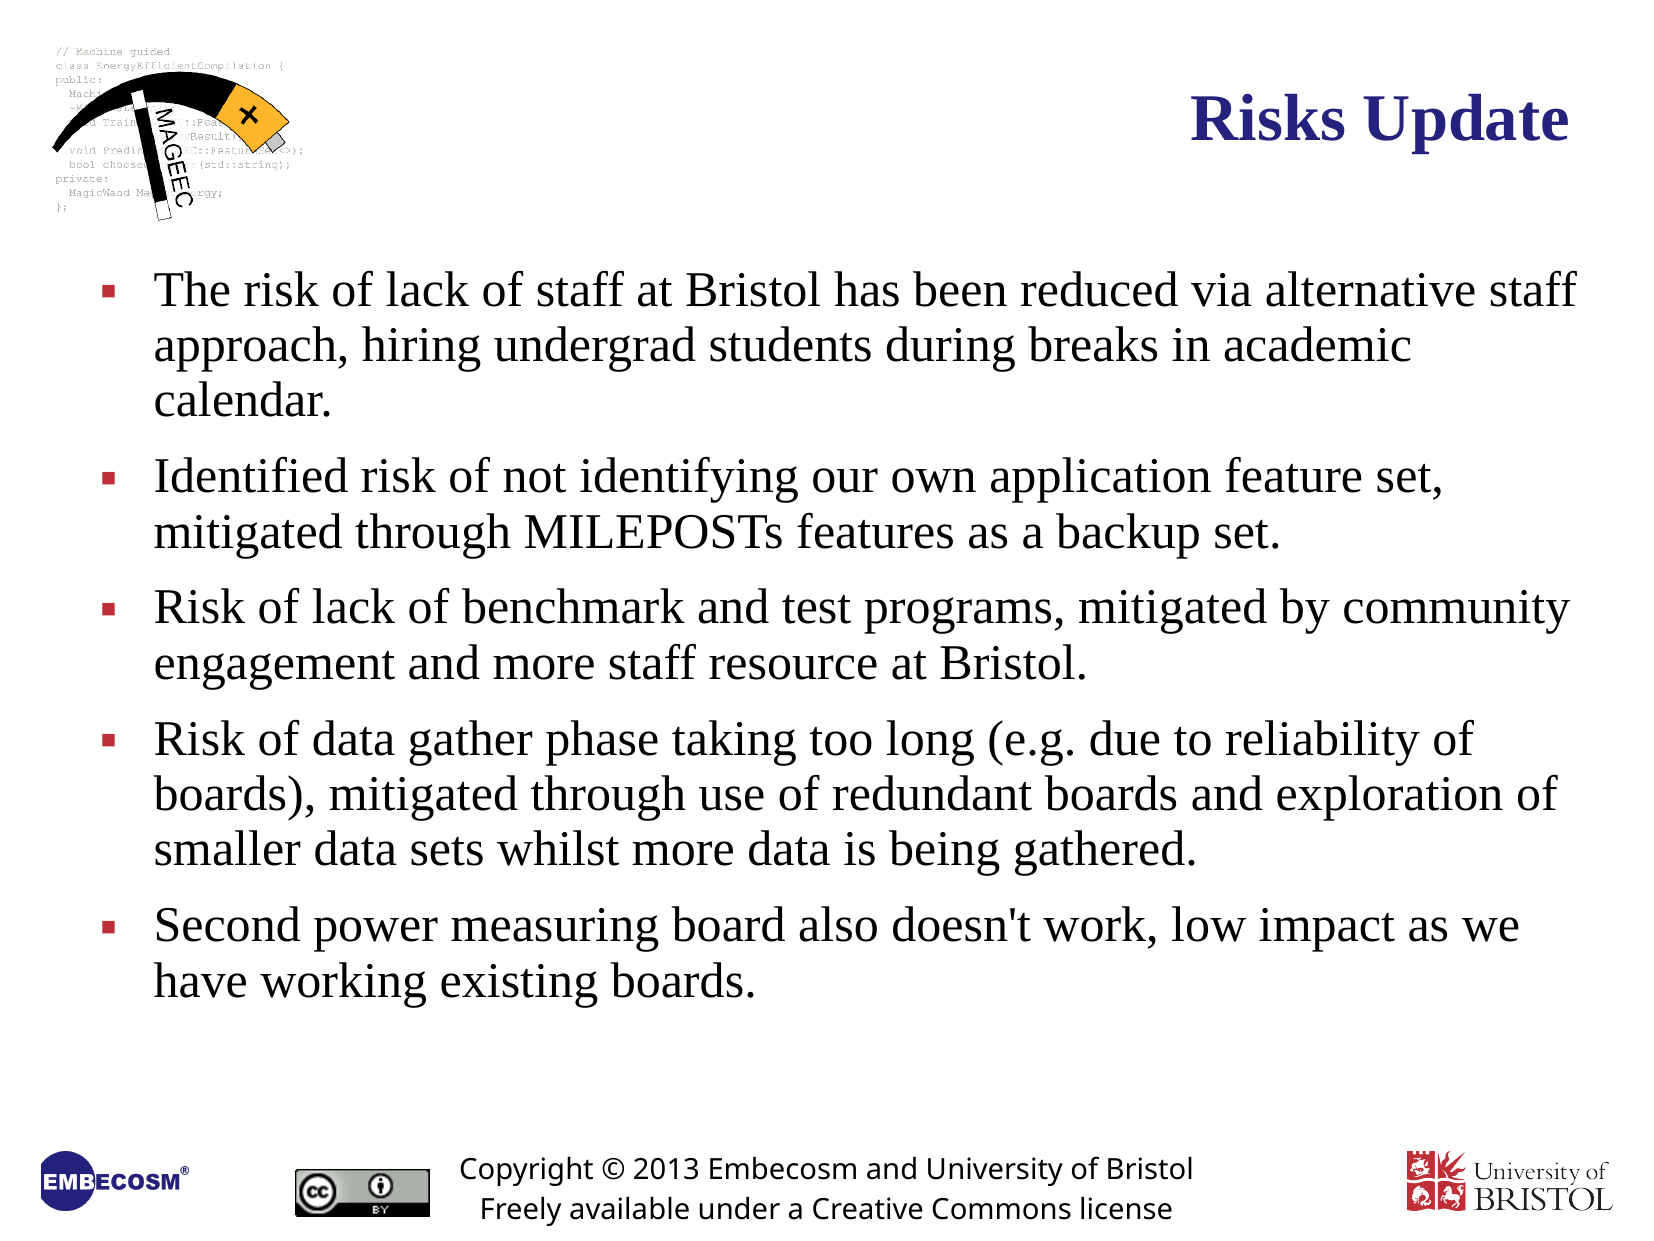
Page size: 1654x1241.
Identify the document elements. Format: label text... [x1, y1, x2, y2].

picture [295, 1169, 430, 1217]
list The risk of lack of staff at Bristol has been reduced via alternative staff approach, hiring undergrad students during breaks in academic calendar. Identified risk of not identifying our own application feature set, mitigated through MILEPOSTs features as a backup set. Risk of lack of benchmark and test programs, mitigated by community engagement and more staff resource at Bristol. Risk of data gather phase taking too long (e.g. due to reliability of boards), mitigated through use of redundant boards and exploration of smaller data sets whilst more data is being gathered. Second power measuring board also doesn't work, low impact as we have working existing boards. [82, 261, 1595, 1075]
picture [52, 47, 302, 225]
picture [41, 1151, 189, 1211]
title Risks Update [326, 32, 1571, 205]
picture [1407, 1151, 1613, 1211]
